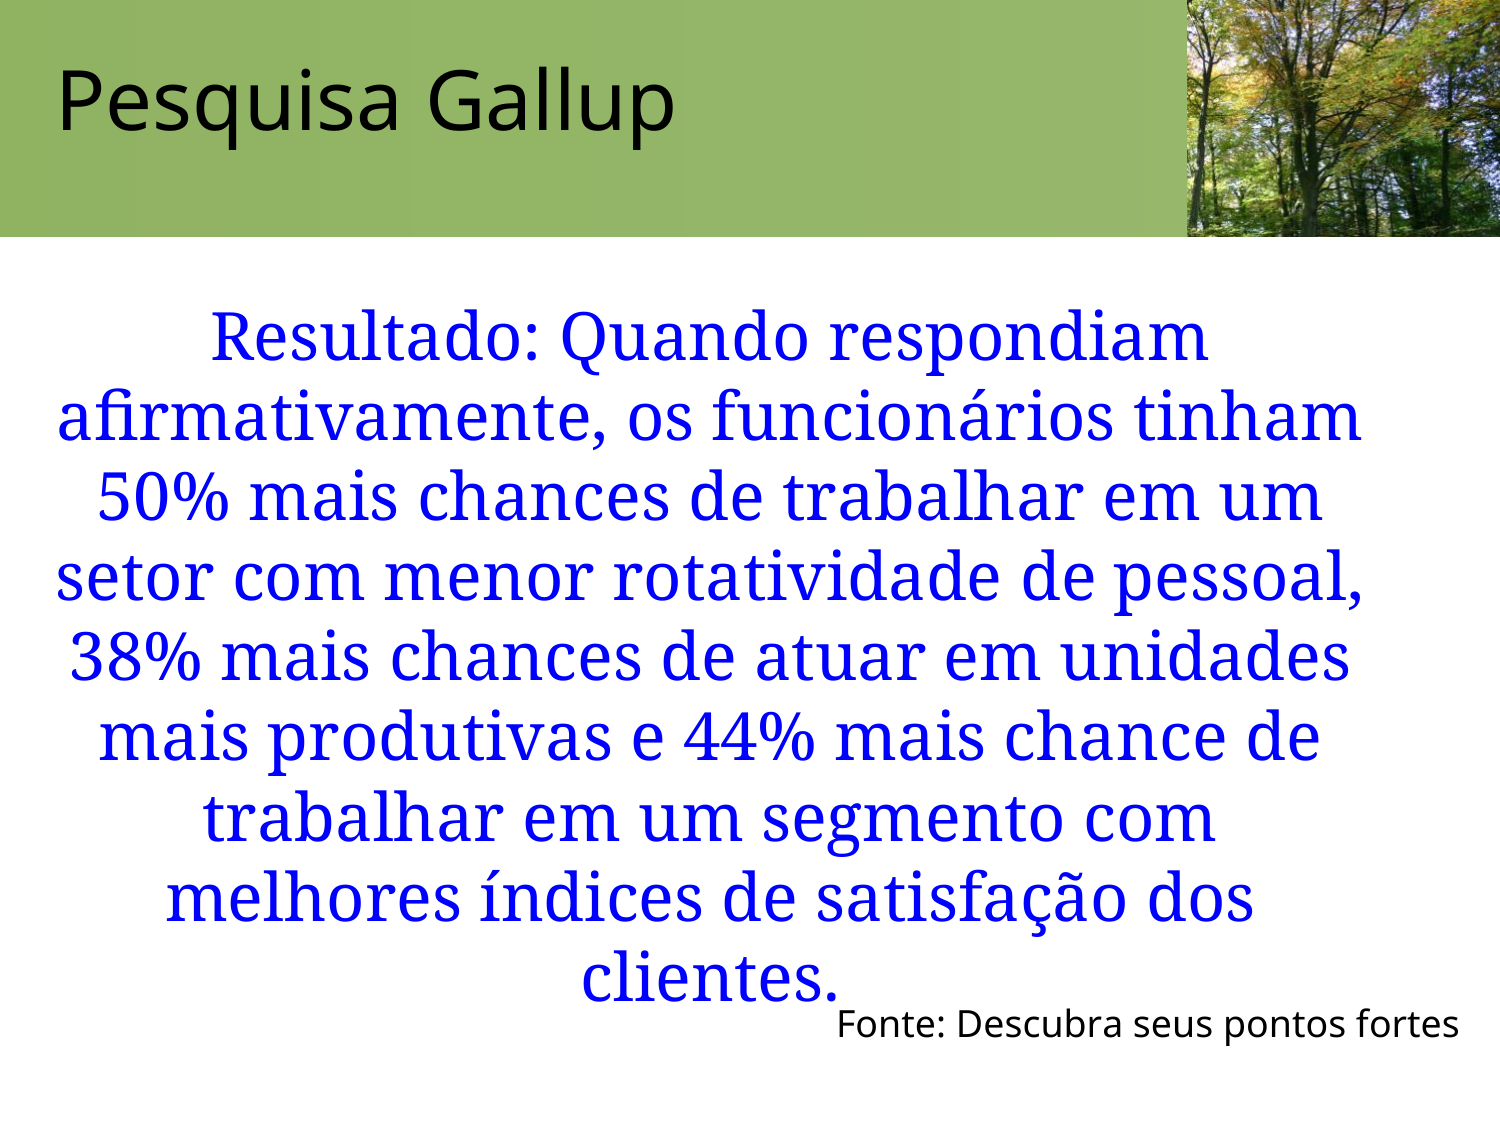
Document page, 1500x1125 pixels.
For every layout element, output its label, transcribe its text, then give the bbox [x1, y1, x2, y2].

text_box Fonte: Descubra seus pontos fortes [821, 992, 1441, 1052]
list Resultado: Quando respondiam afirmativamente, os funcionários tinham 50% mais chances de trabalhar em um setor com menor rotatividade de pessoal, 38% mais chances de atuar em unidades mais produtivas e 44% mais chance de trabalhar em um segmento com melhores índices de satisfação dos clientes. [41, 286, 1392, 1029]
picture [1187, 0, 1500, 237]
title Pesquisa Gallup [41, 21, 1164, 173]
